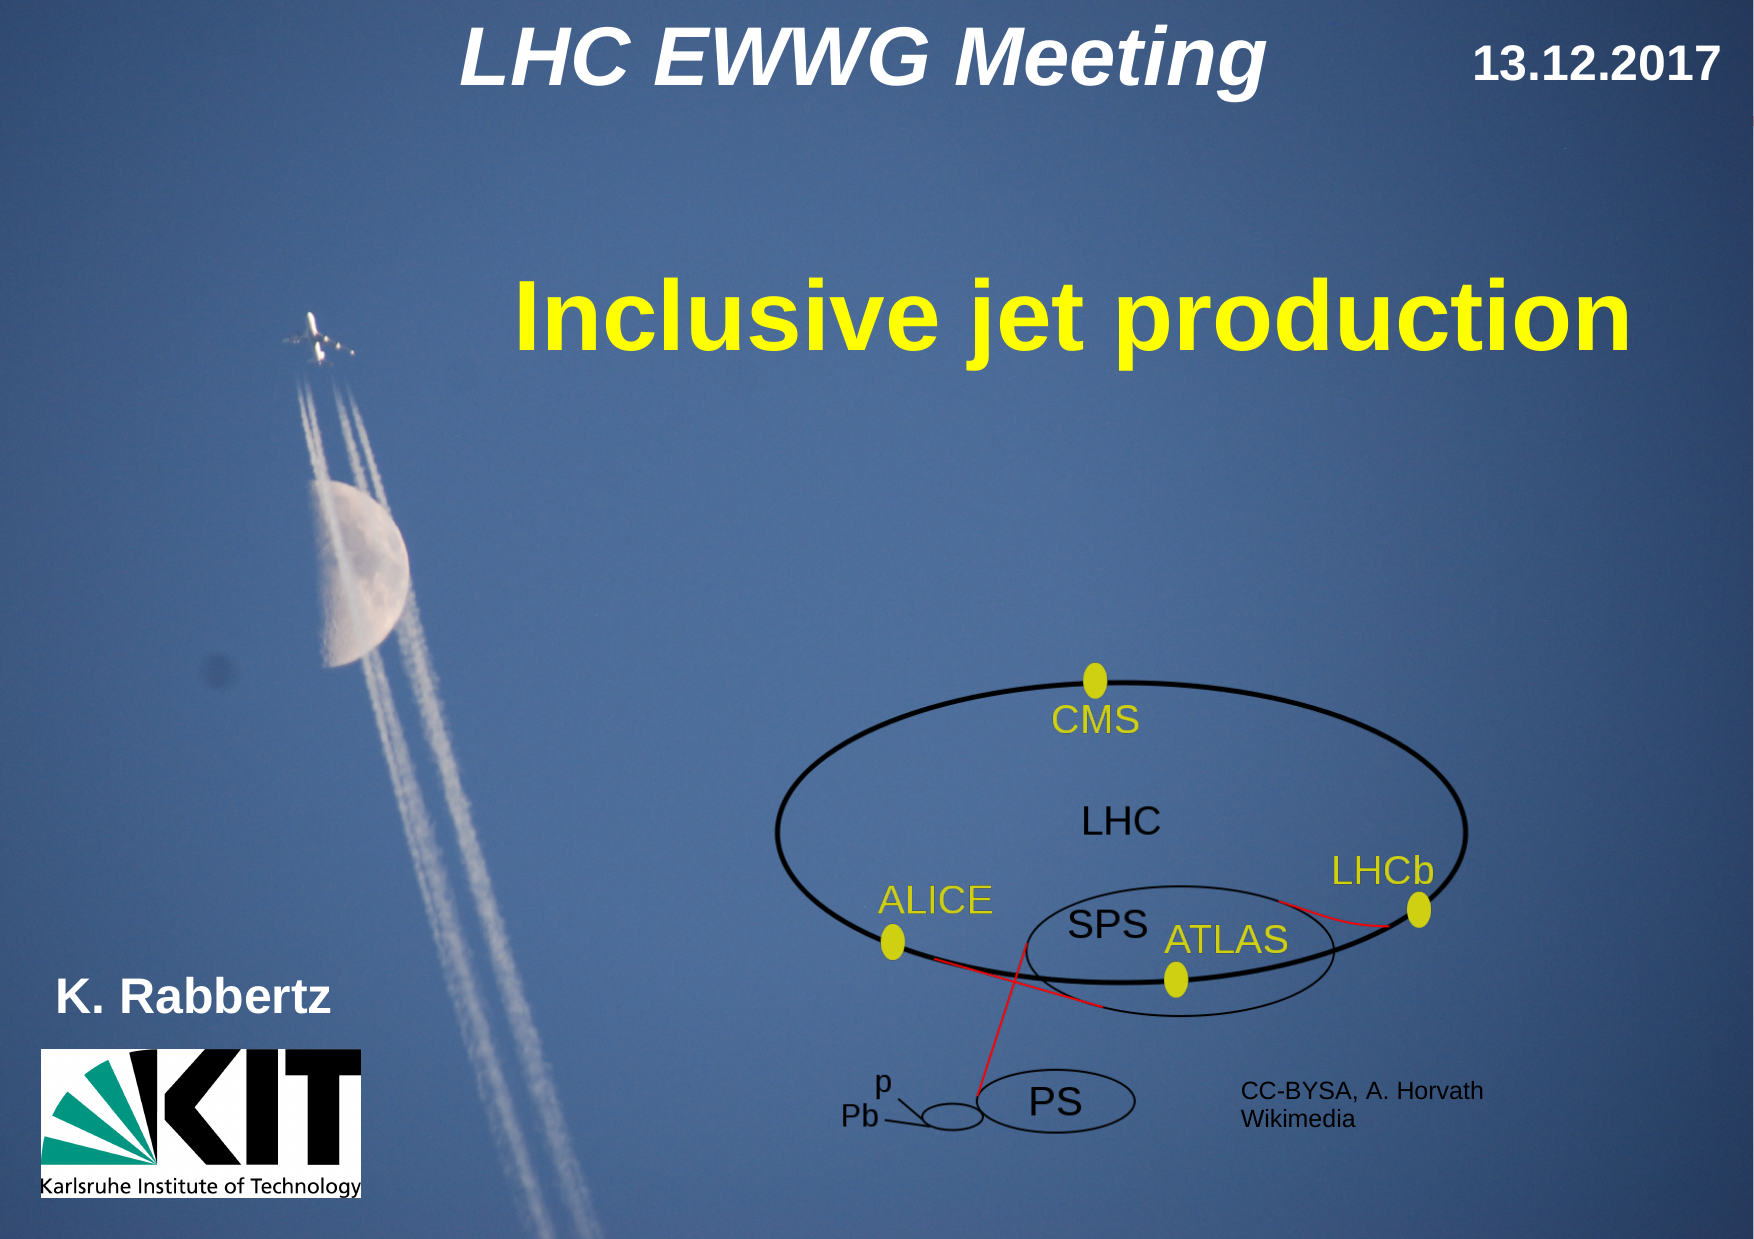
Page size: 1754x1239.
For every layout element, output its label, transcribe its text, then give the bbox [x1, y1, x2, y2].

text_box 13.12.2017 [1460, 28, 1734, 100]
text_box K. Rabbertz [43, 962, 346, 1033]
picture [0, 0, 1754, 1239]
title LHC EWWG Meeting [123, 0, 1606, 114]
text_box CC-BYSA, A. Horvath Wikimedia [1228, 1071, 1495, 1140]
text_box Inclusive jet production [501, 253, 1647, 378]
